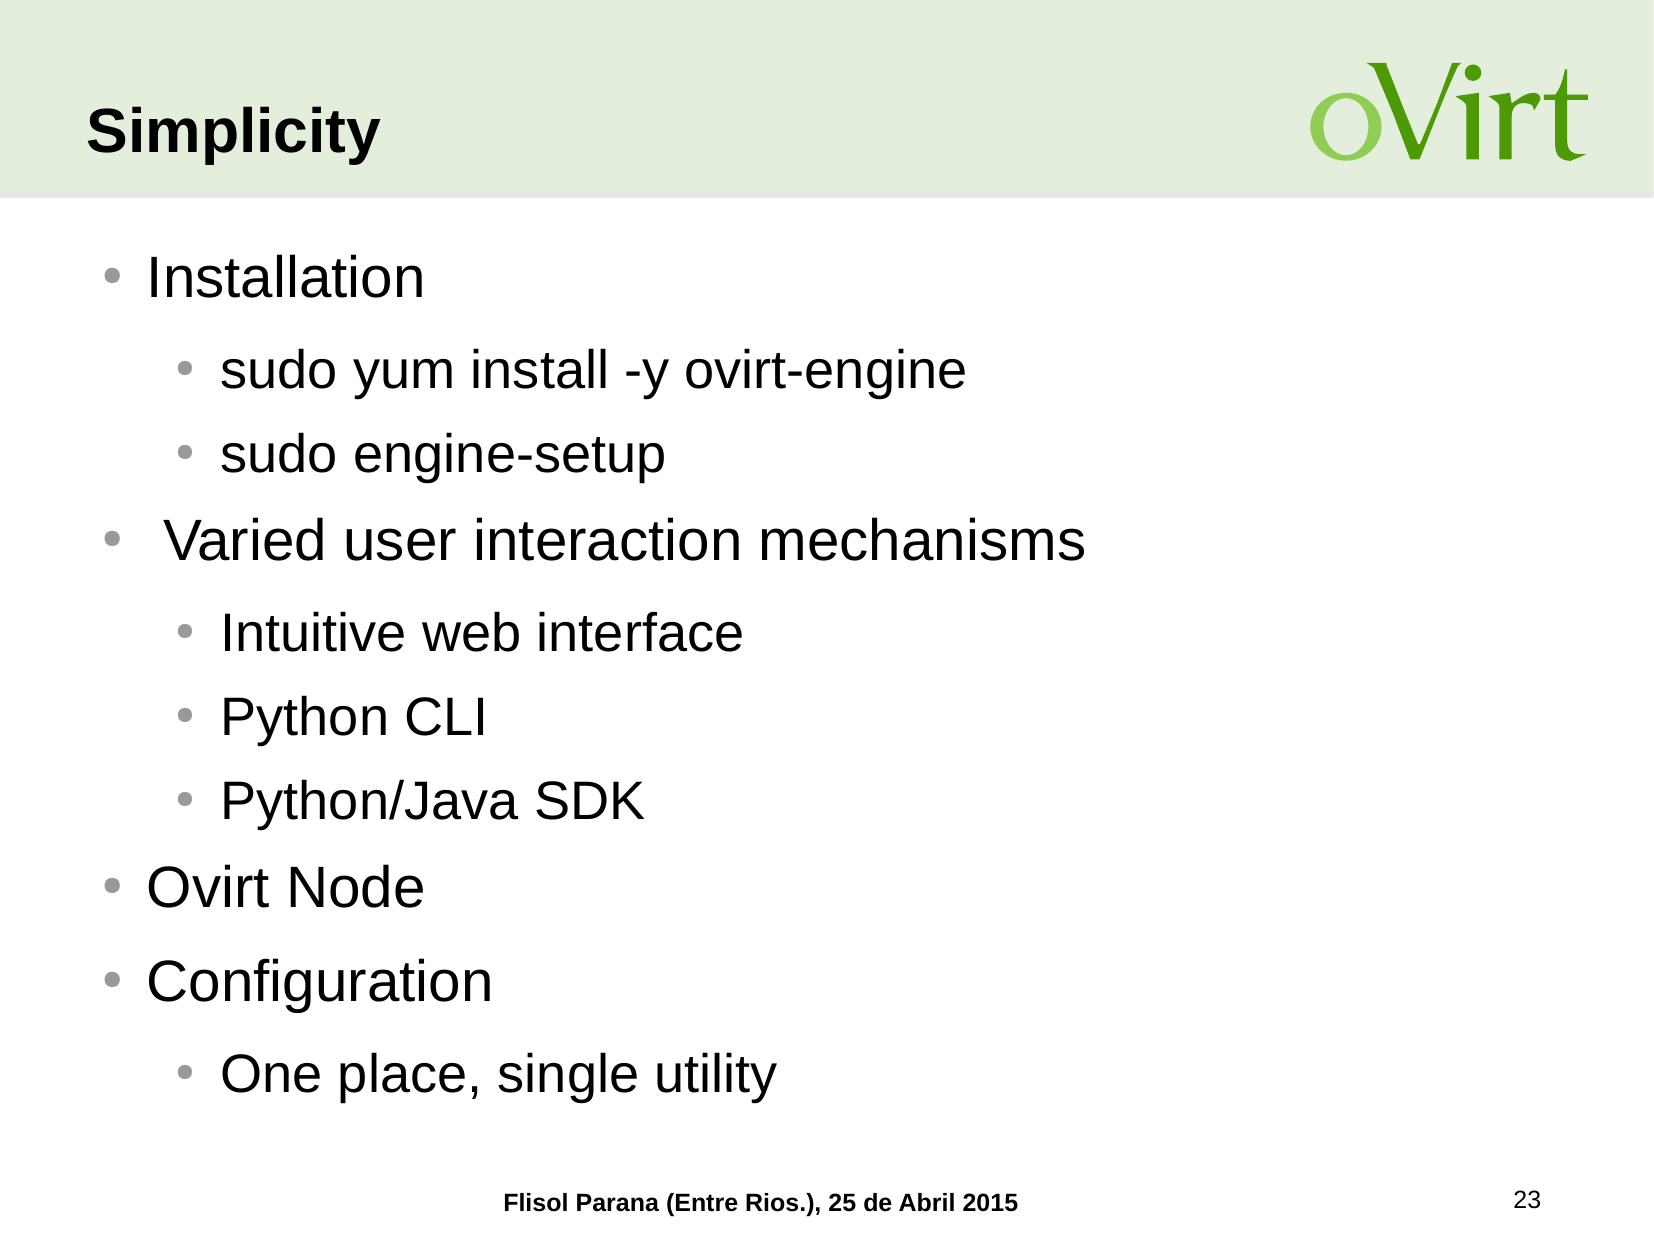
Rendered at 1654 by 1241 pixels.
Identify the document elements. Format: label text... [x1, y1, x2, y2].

title Simplicity [86, 36, 1307, 225]
list Installation sudo yum install -y ovirt-engine sudo engine-setup Varied user interaction mechanisms Intuitive web interface Python CLI Python/Java SDK Ovirt Node Configuration One place, single utility [86, 244, 1576, 1105]
